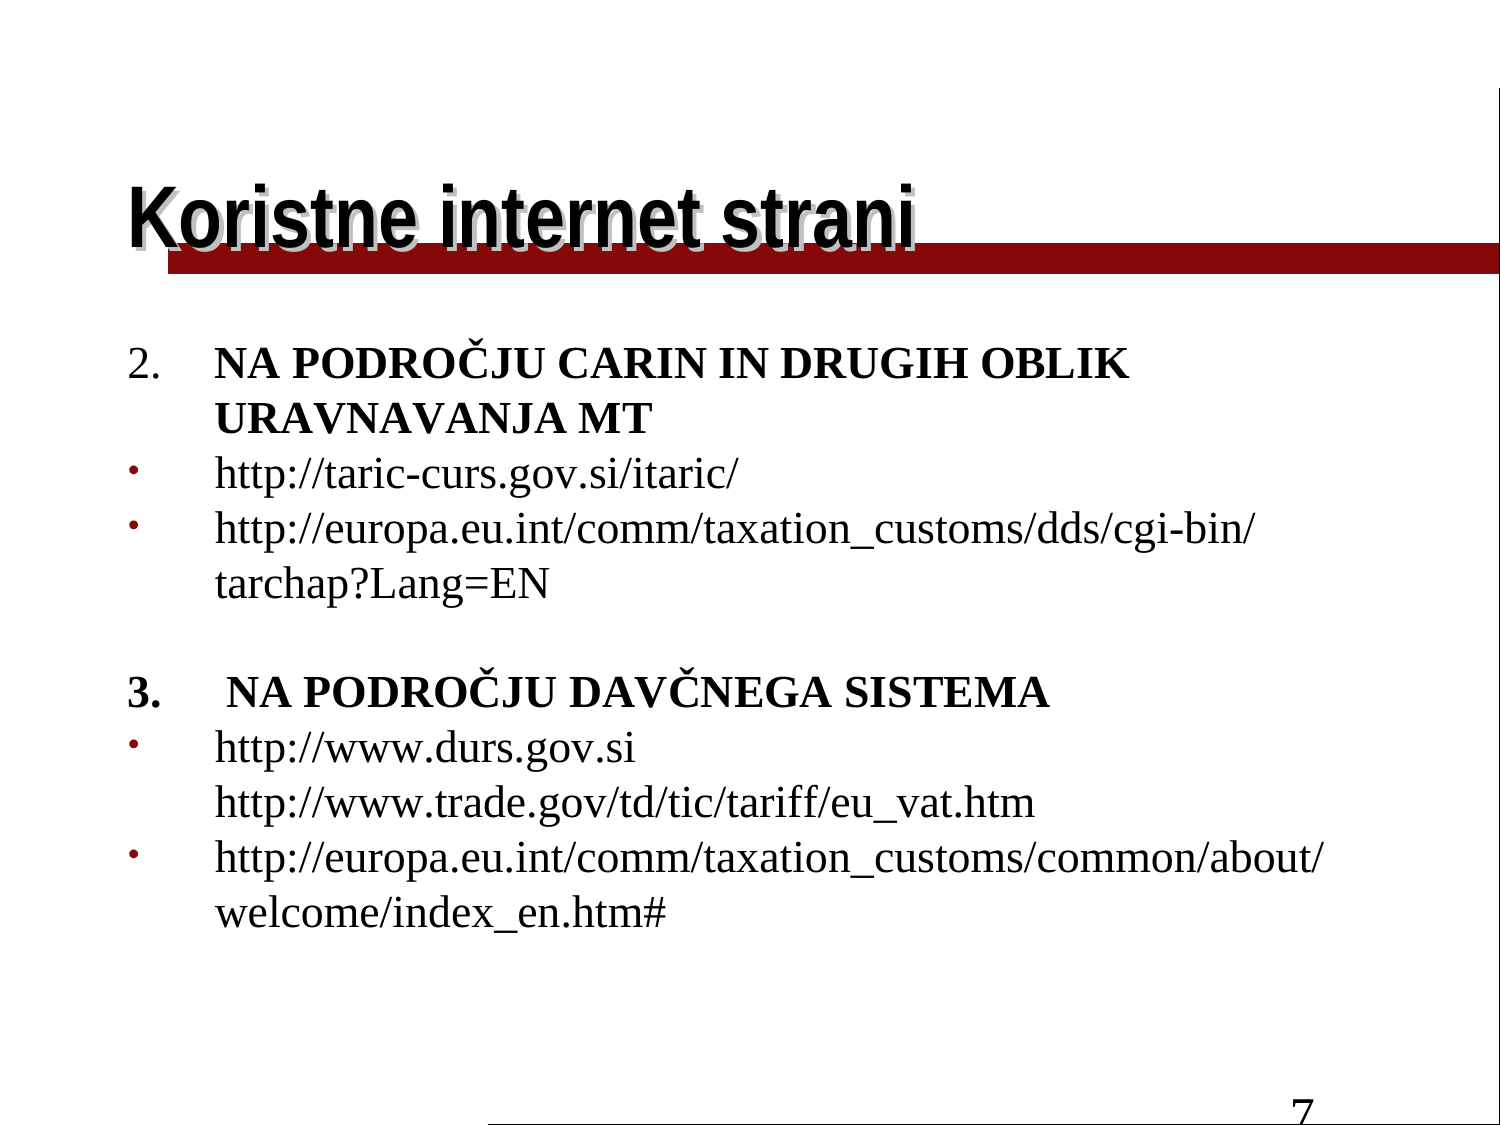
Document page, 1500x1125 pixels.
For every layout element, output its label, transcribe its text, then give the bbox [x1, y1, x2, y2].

title Koristne internet strani [112, 137, 1388, 288]
list 2. NA PODROČJU CARIN IN DRUGIH OBLIK URAVNAVANJA MT http://taric-curs.gov.si/itaric/ http://europa.eu.int/comm/taxation_customs/dds/cgi-bin/tarchap?Lang=EN 3. NA PODROČJU DAVČNEGA SISTEMA http://www.durs.gov.si http://www.trade.gov/td/tic/tariff/eu_vat.htm http://europa.eu.int/comm/taxation_customs/common/about/welcome/index_en.htm# [112, 324, 1388, 1001]
